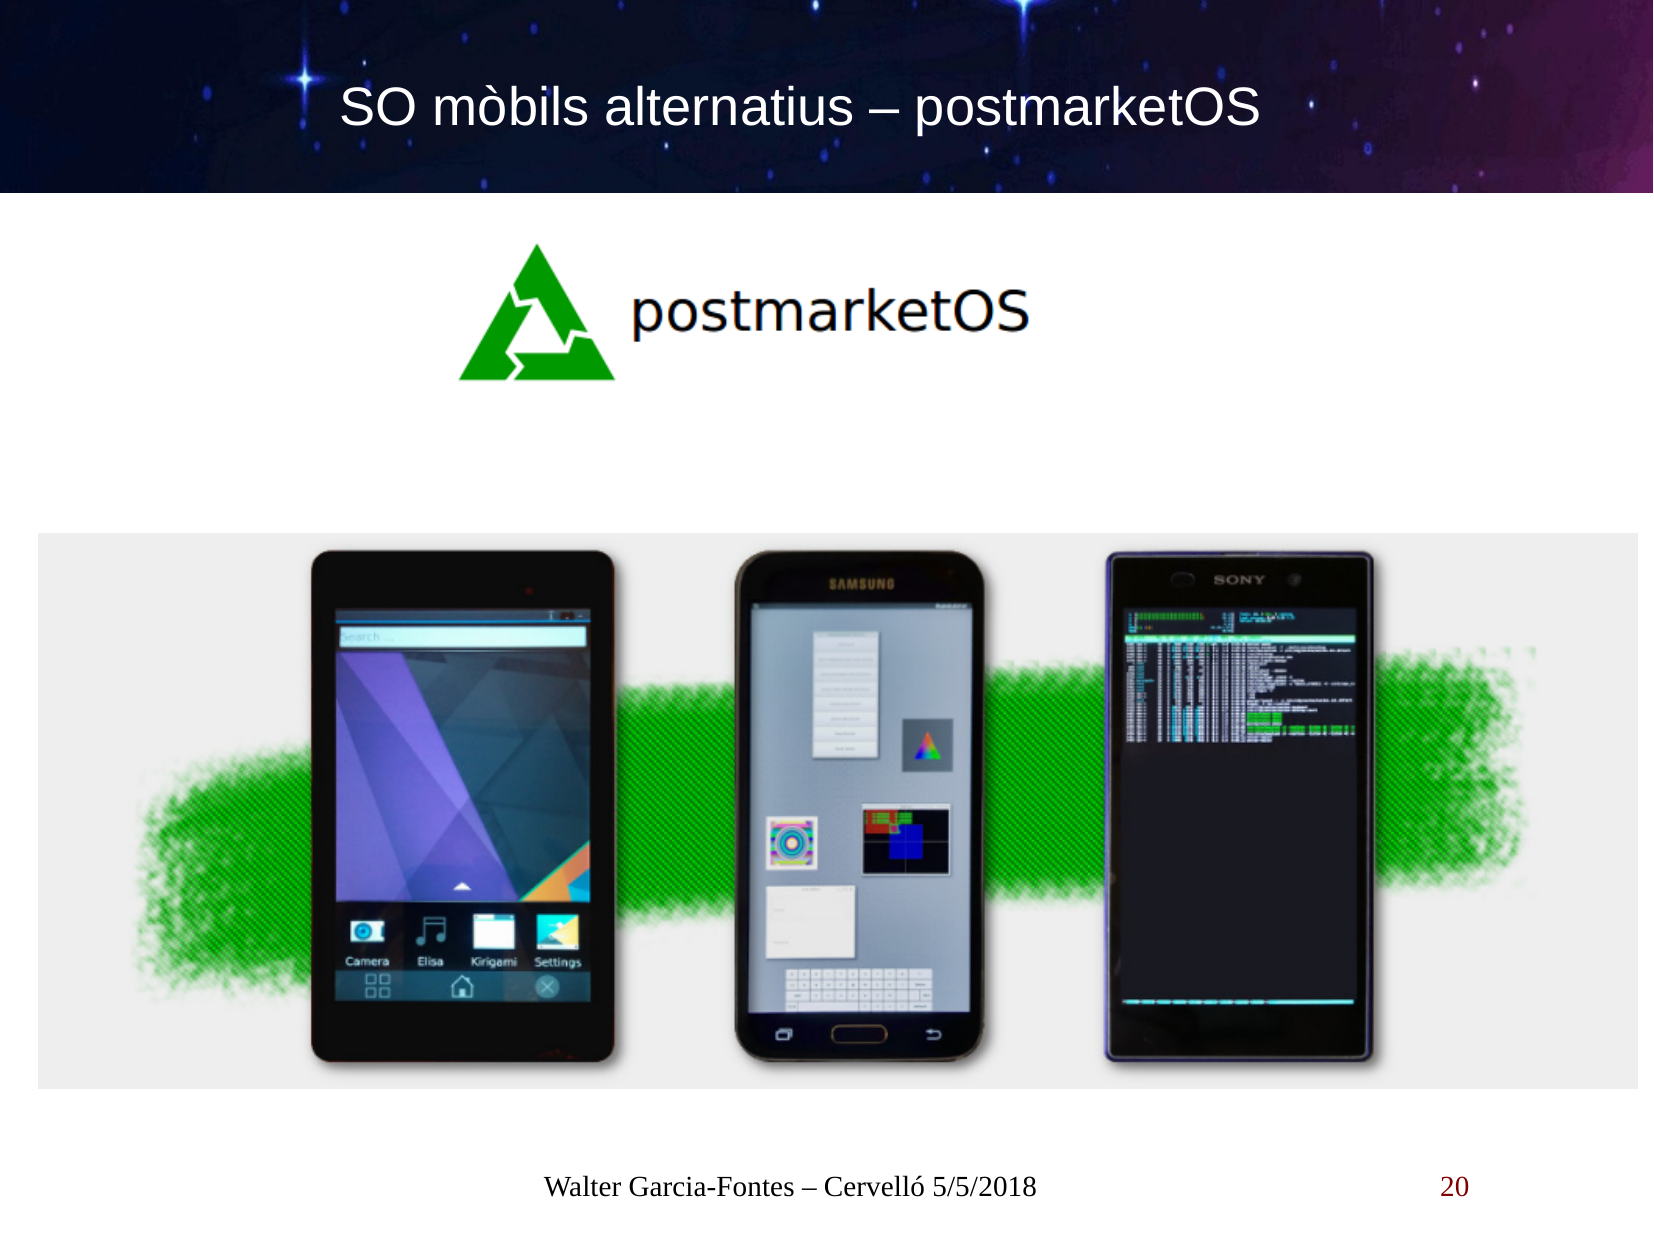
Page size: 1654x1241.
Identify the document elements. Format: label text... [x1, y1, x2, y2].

title SO mòbils alternatius – postmarketOS [57, 2, 1546, 211]
picture [38, 533, 1638, 1089]
picture [434, 233, 1235, 391]
picture [0, 0, 1653, 193]
